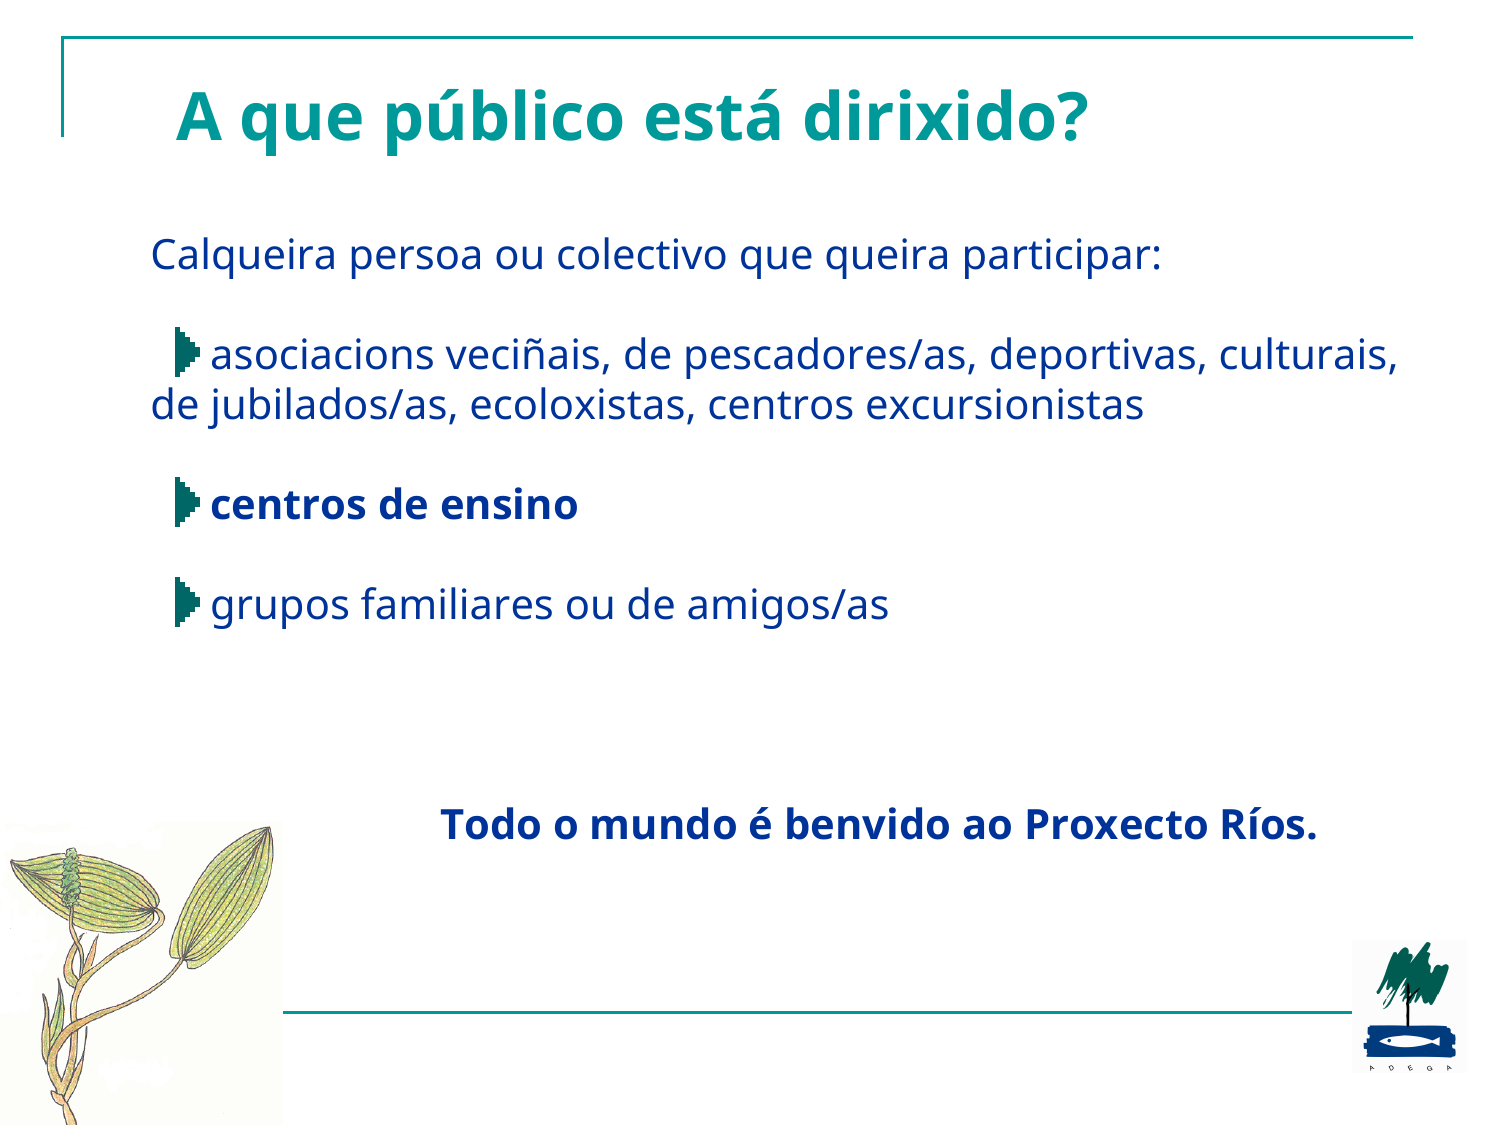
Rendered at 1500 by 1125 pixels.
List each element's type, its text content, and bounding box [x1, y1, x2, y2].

picture [150, 472, 211, 533]
picture [150, 322, 211, 383]
picture [1352, 940, 1467, 1073]
picture [150, 572, 211, 633]
picture [0, 822, 283, 1125]
text_box A que público está dirixido? [161, 66, 1105, 162]
text_box Calqueira persoa ou colectivo que queira participar: asociacions veciñais, de pescadores/as, deportivas, culturais, de jubilados/as, ecoloxistas, centros excursionistas centros de ensino grupos familiares ou de amigos/as [135, 220, 1447, 686]
text_box Todo o mundo é benvido ao Proxecto Ríos. [348, 774, 1412, 856]
